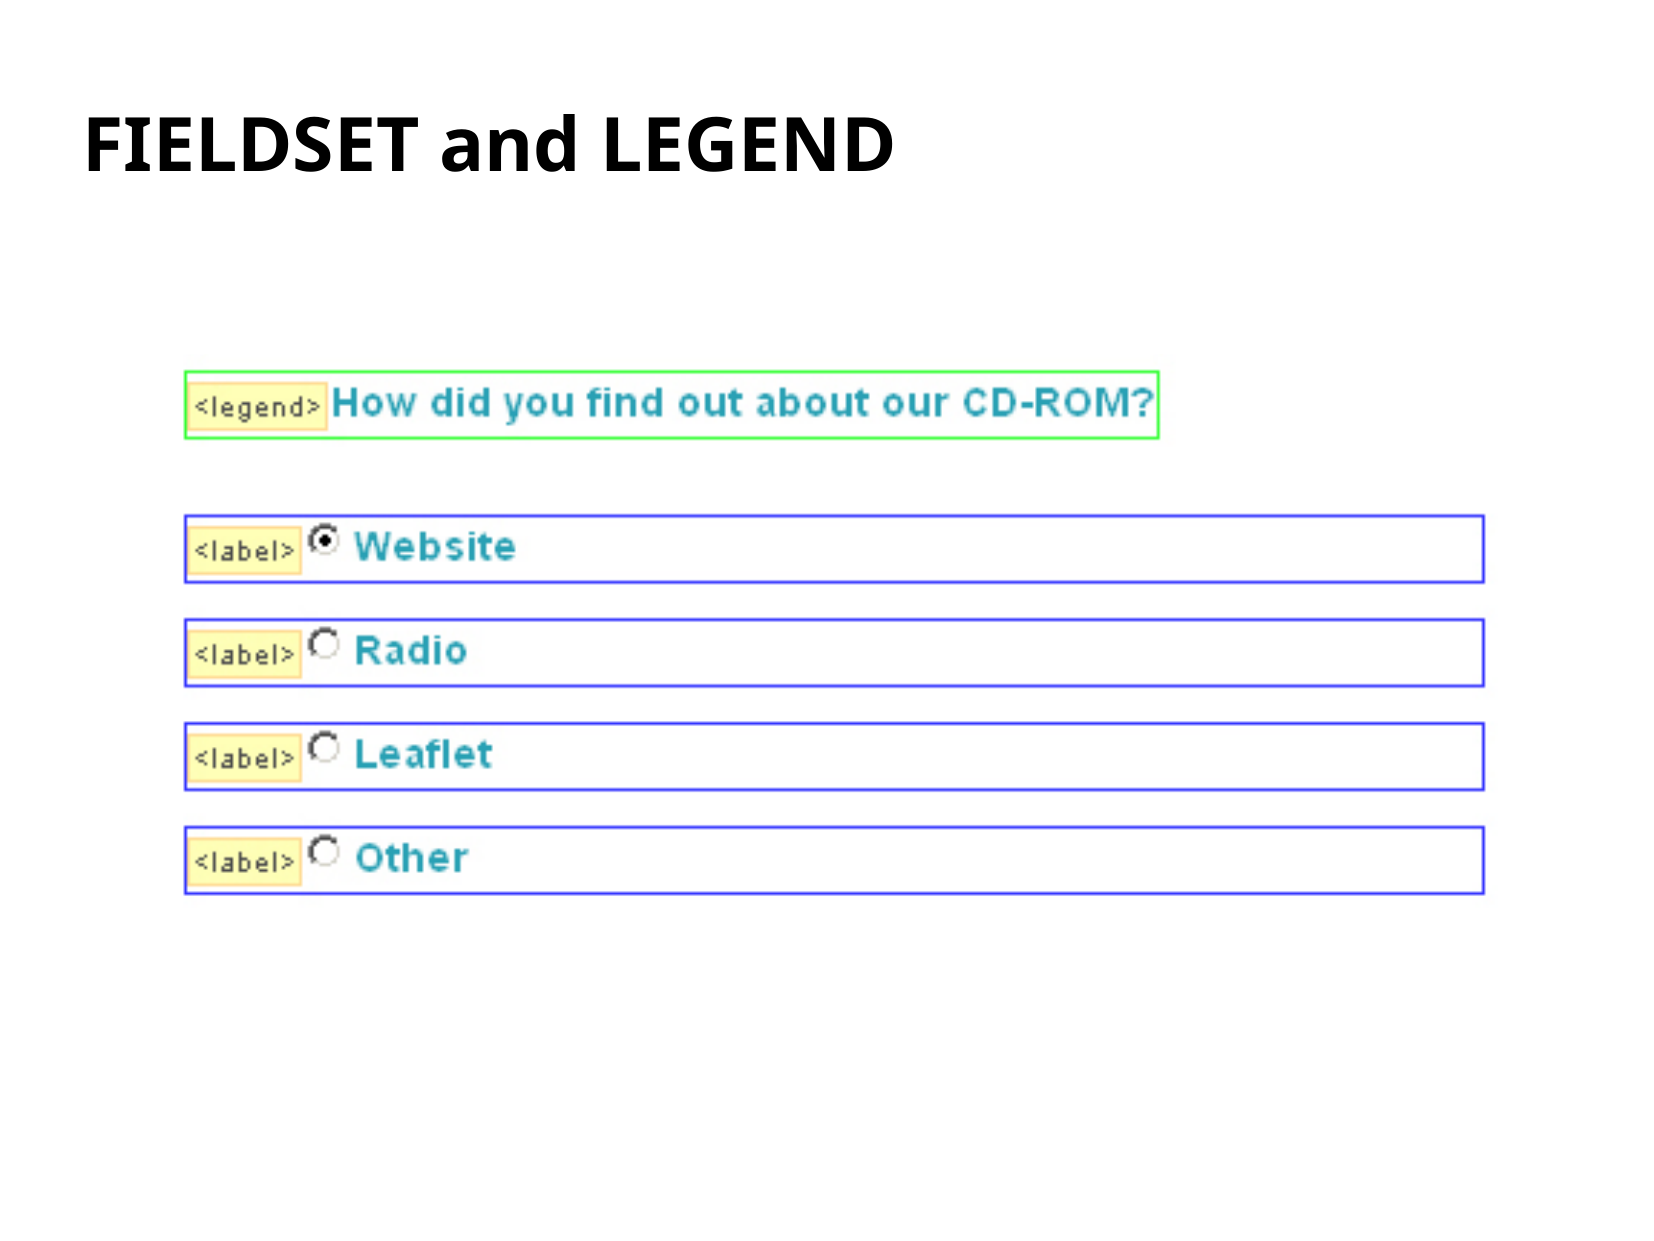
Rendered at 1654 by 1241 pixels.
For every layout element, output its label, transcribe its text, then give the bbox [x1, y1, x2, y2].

picture [162, 354, 1506, 919]
title FIELDSET and LEGEND [82, 86, 1571, 200]
